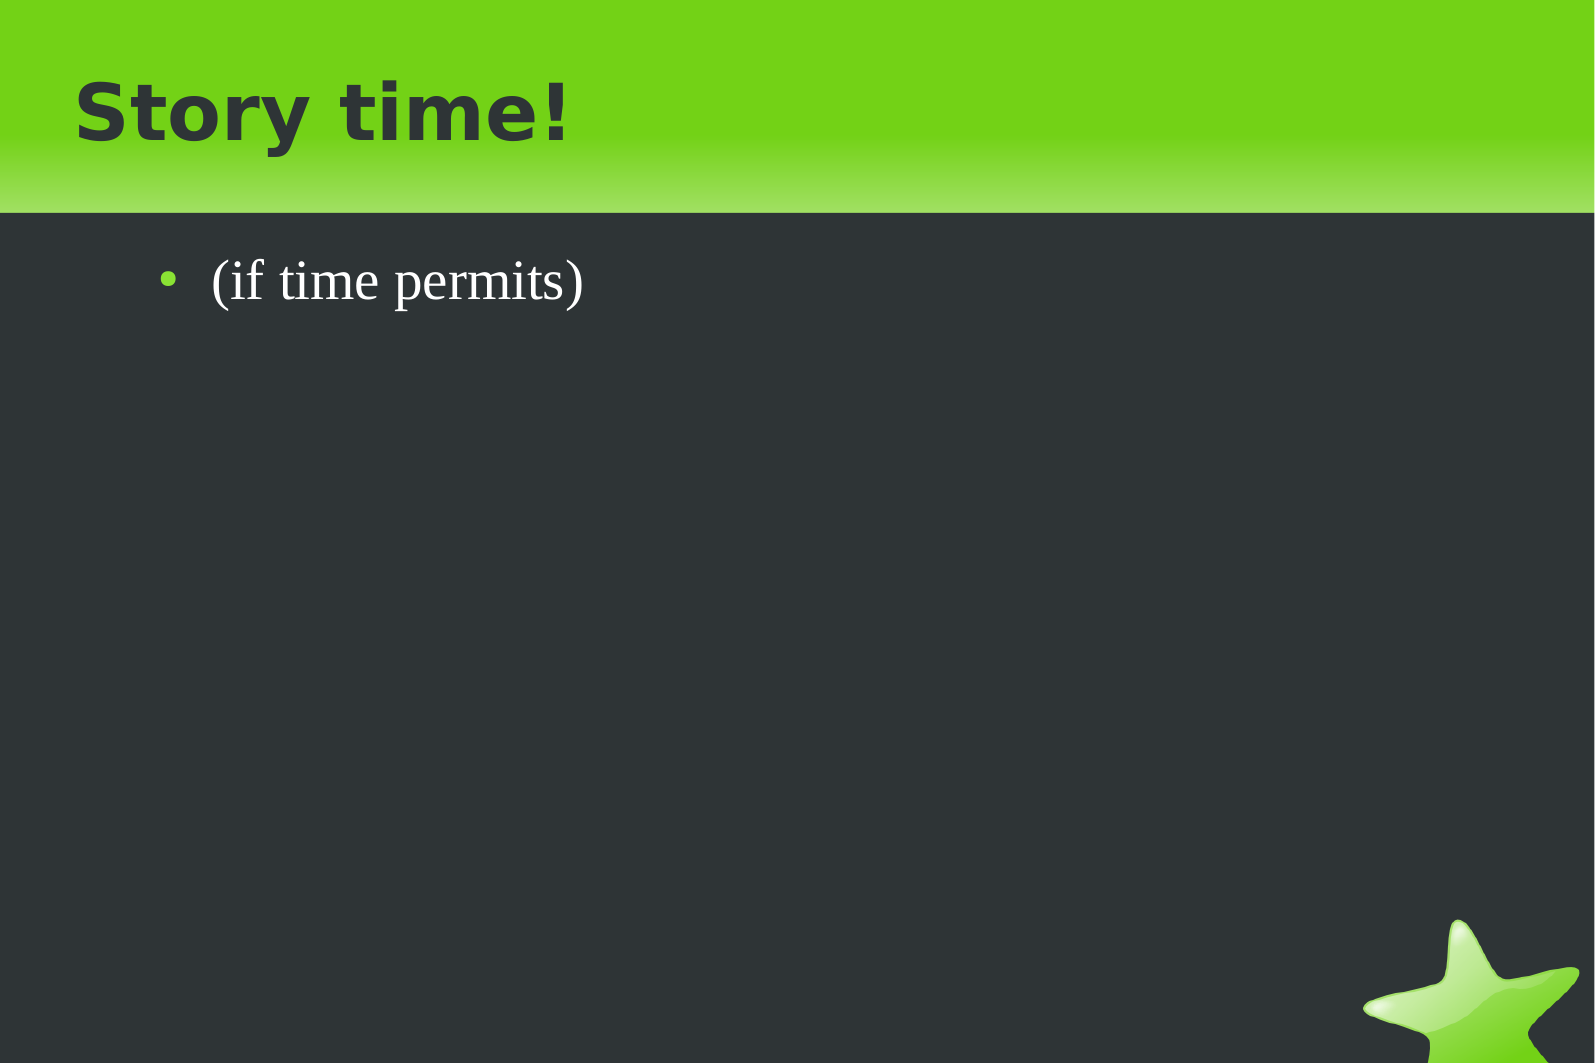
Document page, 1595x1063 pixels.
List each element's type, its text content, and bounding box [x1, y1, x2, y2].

picture [0, 0, 1595, 1063]
title Story time! [74, 25, 1510, 203]
list (if time permits) [79, 248, 1515, 951]
